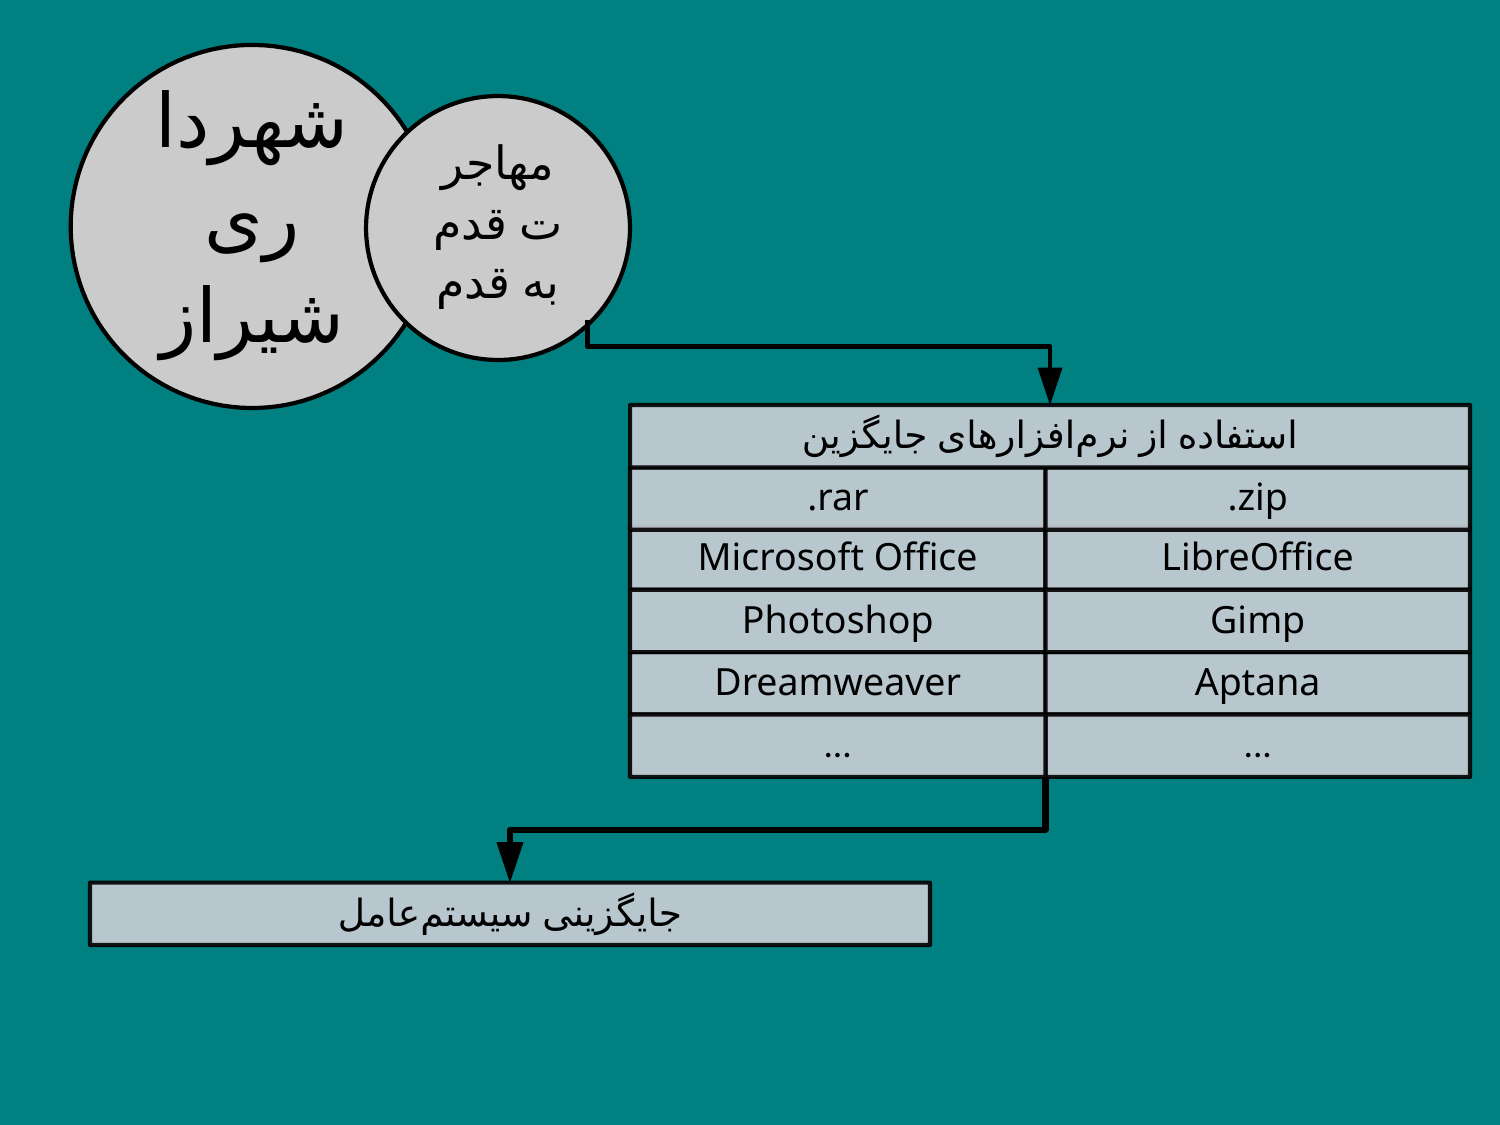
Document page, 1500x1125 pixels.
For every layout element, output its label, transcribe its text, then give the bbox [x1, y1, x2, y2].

text_box Dreamweaver [630, 653, 1045, 714]
text_box Microsoft Office [630, 530, 1045, 589]
text_box شهرداری شیراز [70, 45, 407, 409]
text_box ... [1046, 714, 1471, 777]
text_box LibreOffice [1045, 530, 1471, 589]
text_box مهاجرت قدم به قدم [366, 96, 631, 361]
text_box Gimp [1045, 589, 1471, 653]
text_box Photoshop [630, 589, 1045, 653]
text_box استفاده از نرم‌افزارهای جایگزین [630, 404, 1471, 468]
text_box .zip [1045, 468, 1471, 530]
text_box جایگزینی سیستم‌عامل [90, 882, 930, 946]
text_box ... [630, 714, 1046, 777]
text_box Aptana [1045, 653, 1471, 714]
text_box .rar [630, 468, 1045, 530]
